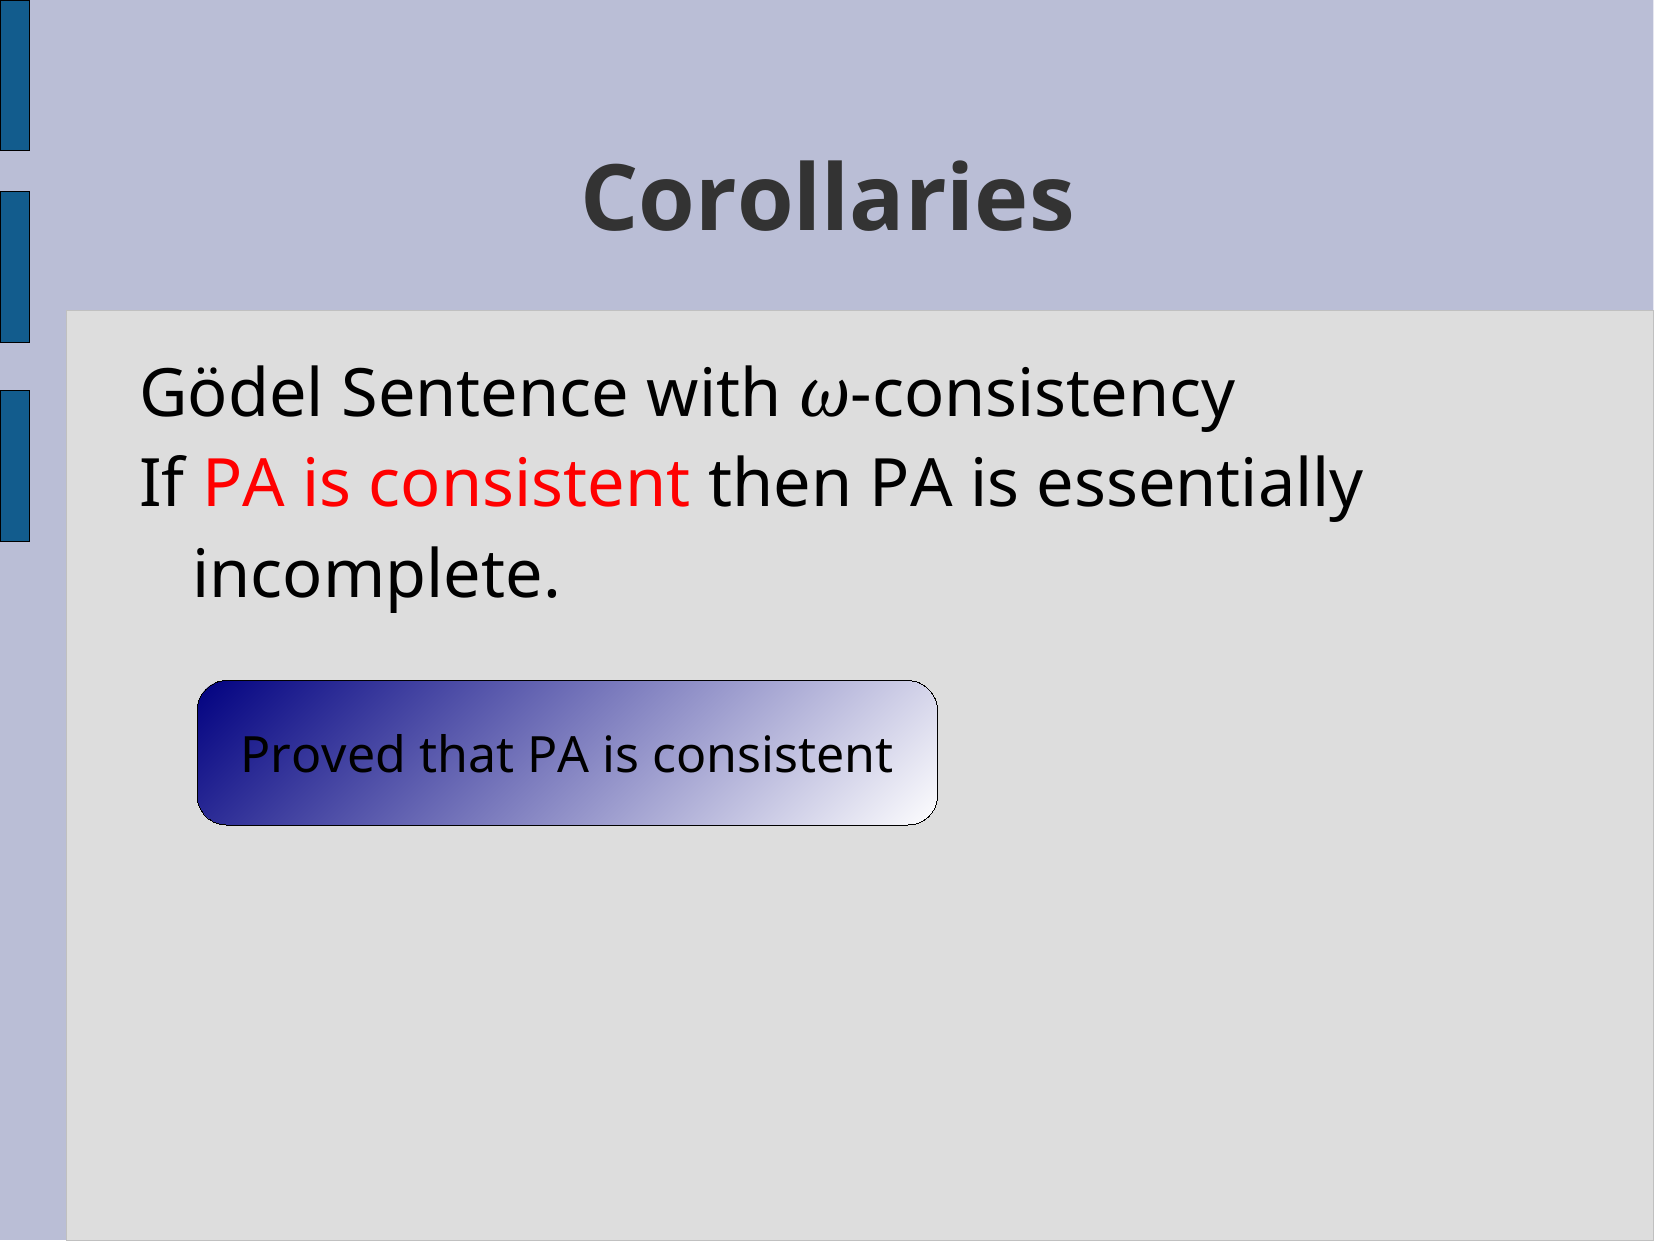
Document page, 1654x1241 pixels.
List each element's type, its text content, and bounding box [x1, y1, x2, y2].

text_box Proved that PA is consistent [197, 680, 938, 826]
title Corollaries [121, 91, 1534, 299]
list Gödel Sentence with ω-consistency If PA is consistent then PA is essentially incomplete. [121, 344, 1534, 684]
